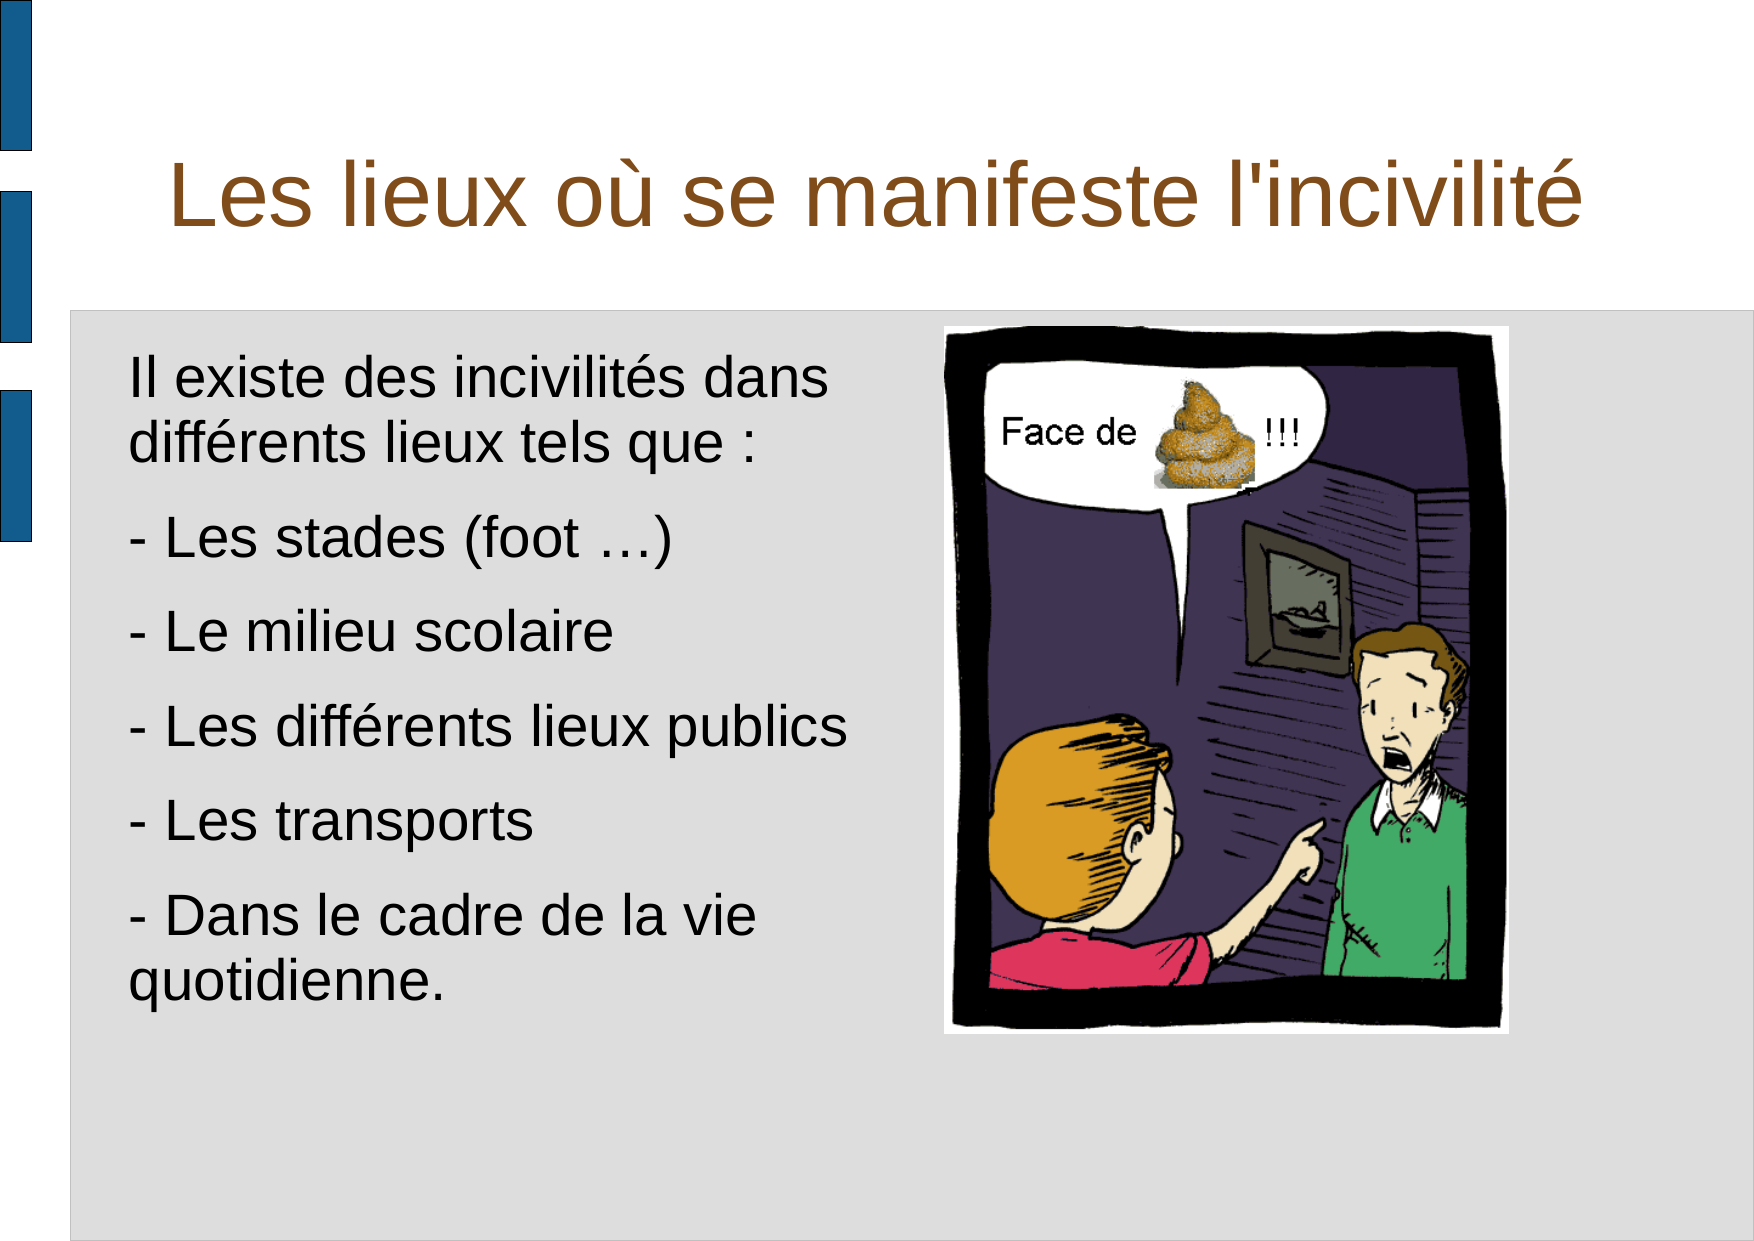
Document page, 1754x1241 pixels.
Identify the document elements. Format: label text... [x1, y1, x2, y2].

list Il existe des incivilités dans différents lieux tels que : - Les stades (foot …) - Le milieu scolaire - Les différents lieux publics - Les transports - Dans le cadre de la vie quotidienne. [128, 344, 860, 1127]
title Les lieux où se manifeste l'incivilité [128, 91, 1627, 299]
picture [944, 326, 1509, 1034]
